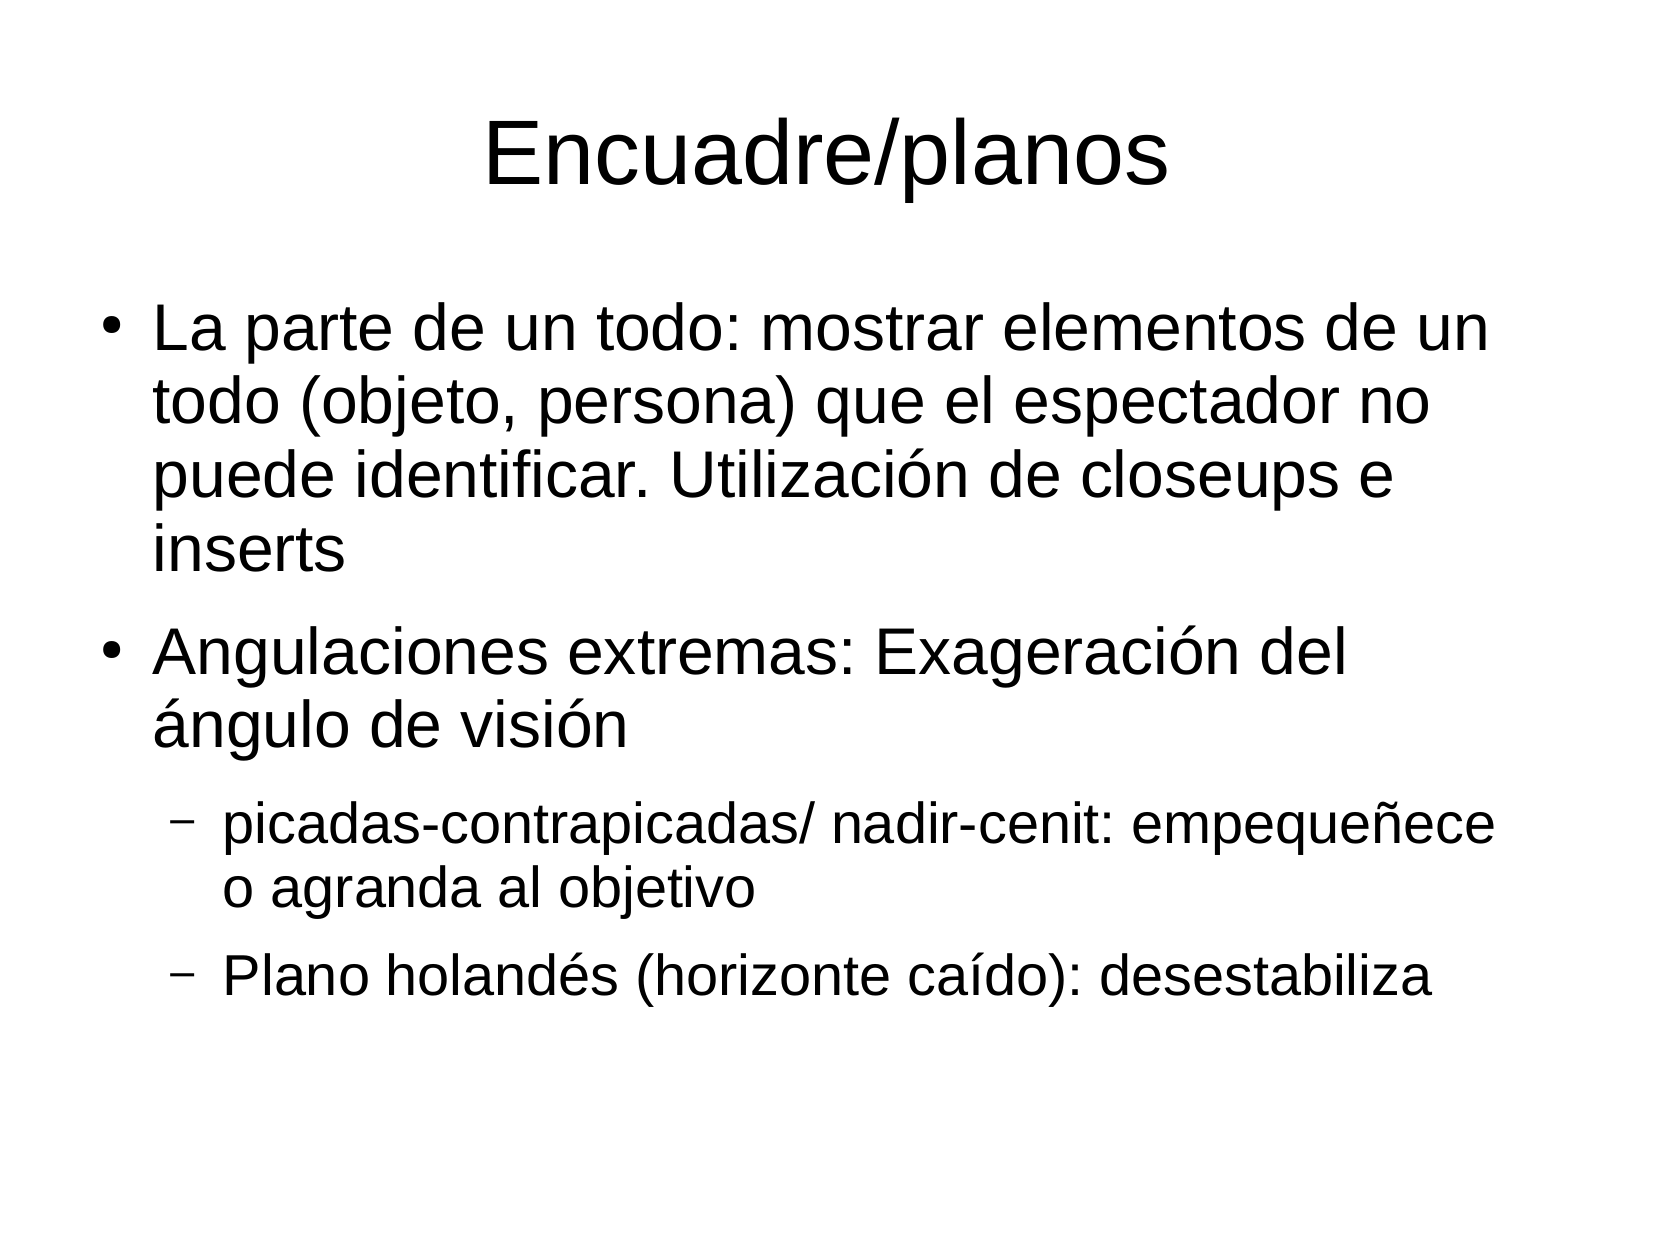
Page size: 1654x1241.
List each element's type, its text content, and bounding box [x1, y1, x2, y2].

list La parte de un todo: mostrar elementos de un todo (objeto, persona) que el espectador no puede identificar. Utilización de closeups e inserts Angulaciones extremas: Exageración del ángulo de visión picadas-contrapicadas/ nadir-cenit: empequeñece o agranda al objetivo Plano holandés (horizonte caído): desestabiliza [82, 290, 1538, 1010]
title Encuadre/planos [82, 49, 1571, 257]
